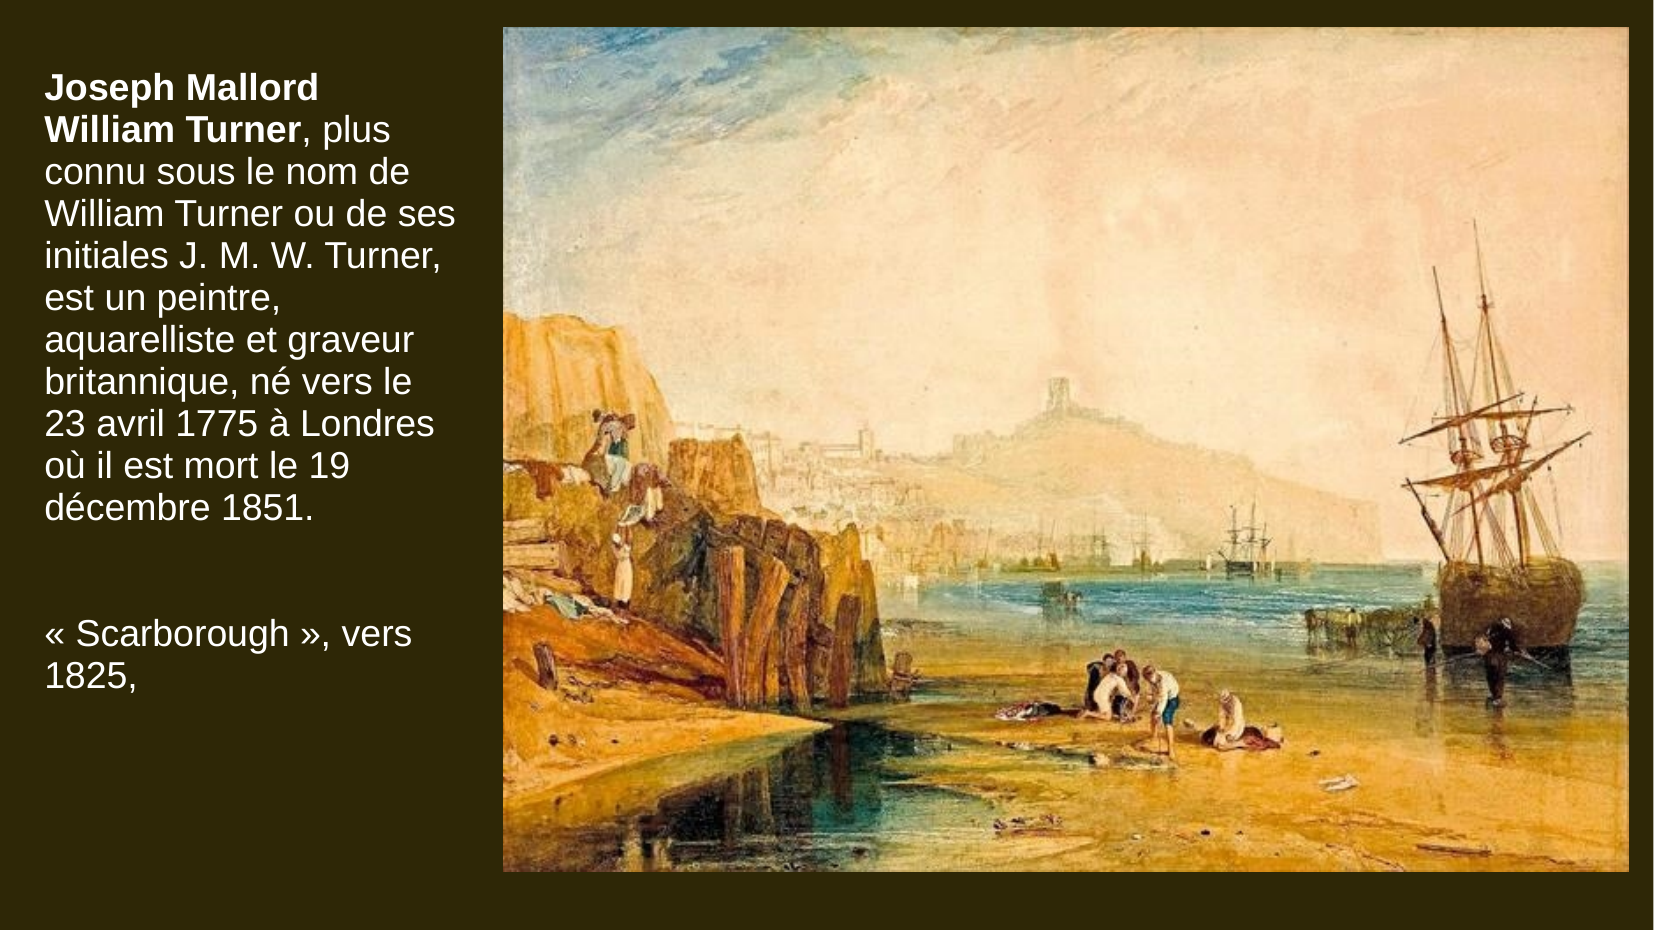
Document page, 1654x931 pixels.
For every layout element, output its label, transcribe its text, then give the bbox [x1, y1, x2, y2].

text_box Joseph Mallord William Turner, plus connu sous le nom de William Turner ou de ses initiales J. M. W. Turner, est un peintre, aquarelliste et graveur britannique, né vers le 23 avril 1775 à Londres où il est mort le 19 décembre 1851. « Scarborough », vers 1825, [29, 59, 473, 931]
picture [503, 27, 1629, 872]
